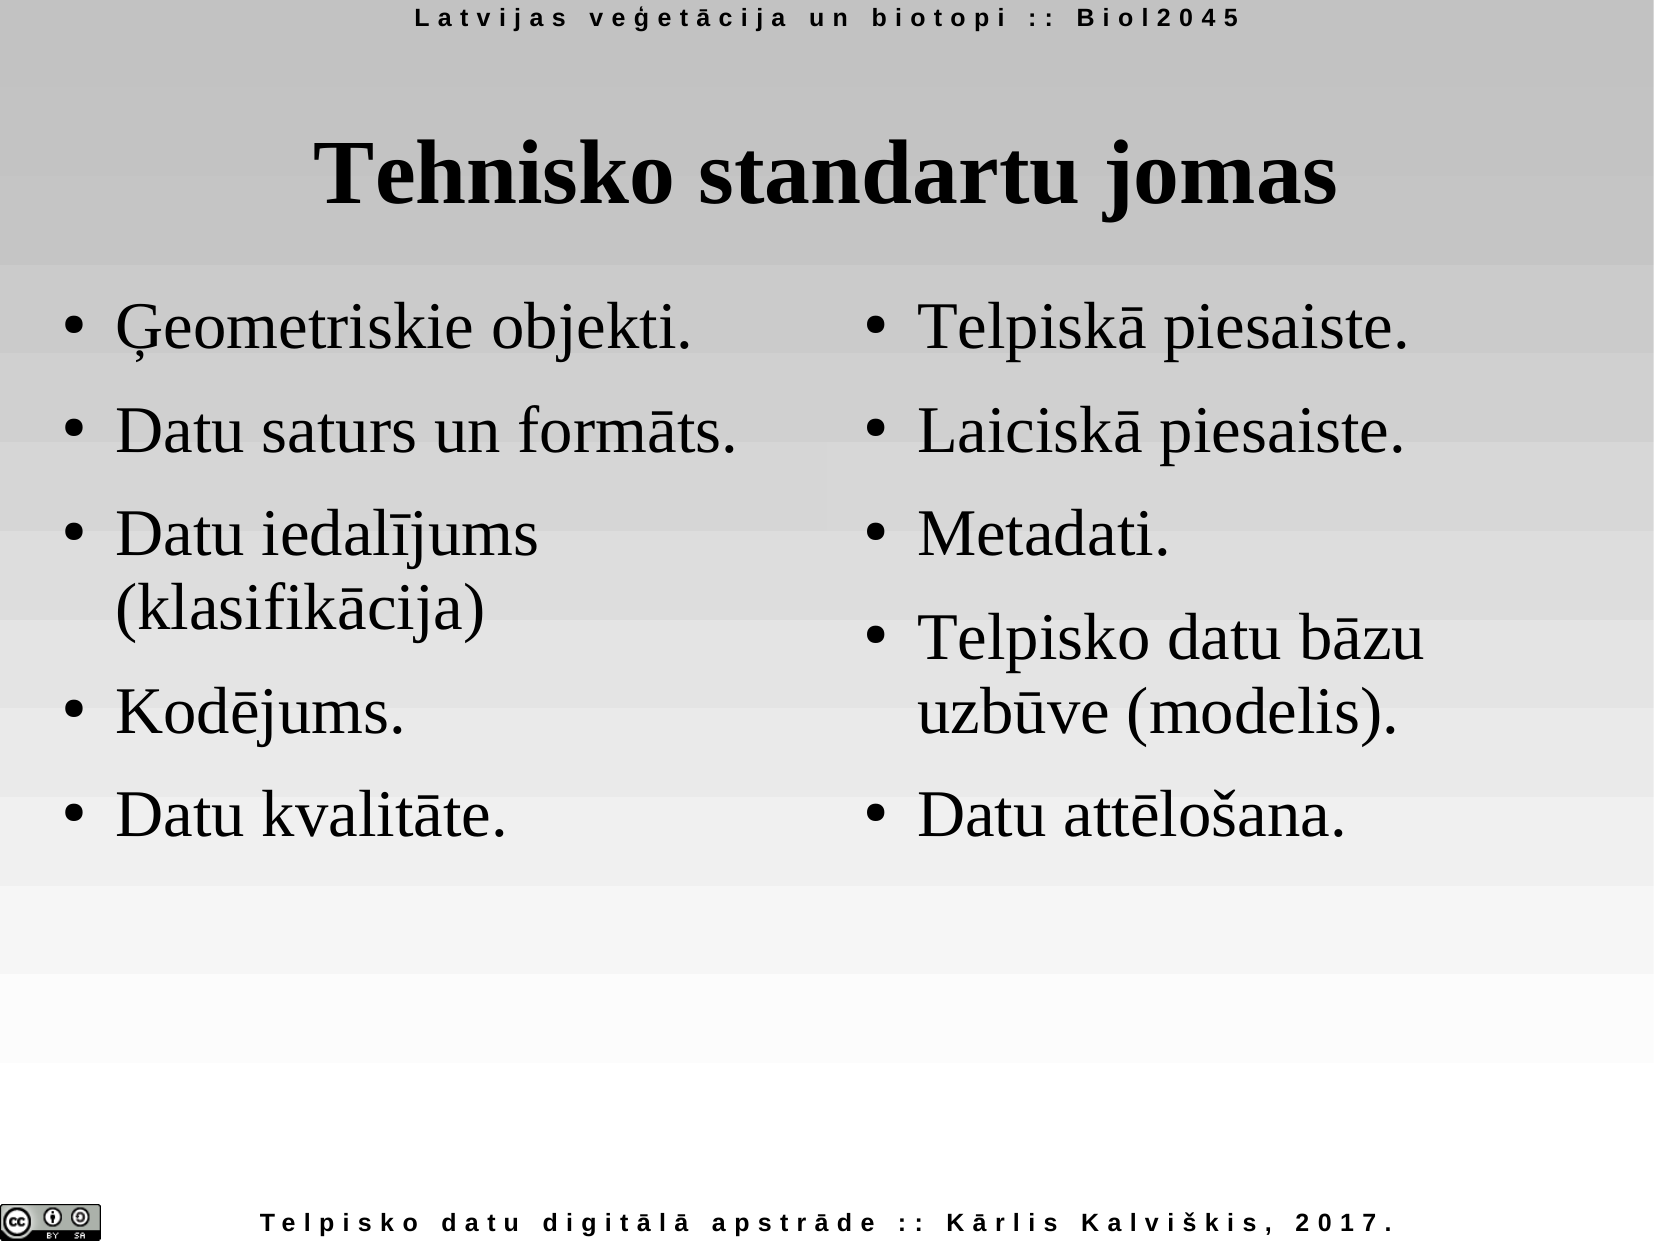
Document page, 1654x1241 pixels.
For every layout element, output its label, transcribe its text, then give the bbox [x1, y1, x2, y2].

title Tehnisko standartu jomas [29, 49, 1625, 296]
list Telpiskā piesaiste. Laiciskā piesaiste. Metadati. Telpisko datu bāzu uzbūve (modelis). Datu attēlošana. [846, 289, 1610, 1113]
picture [0, 0, 1654, 1241]
list Ģeometriskie objekti. Datu saturs un formāts. Datu iedalījums (klasifikācija) Kodējums. Datu kvalitāte. [44, 289, 808, 1113]
